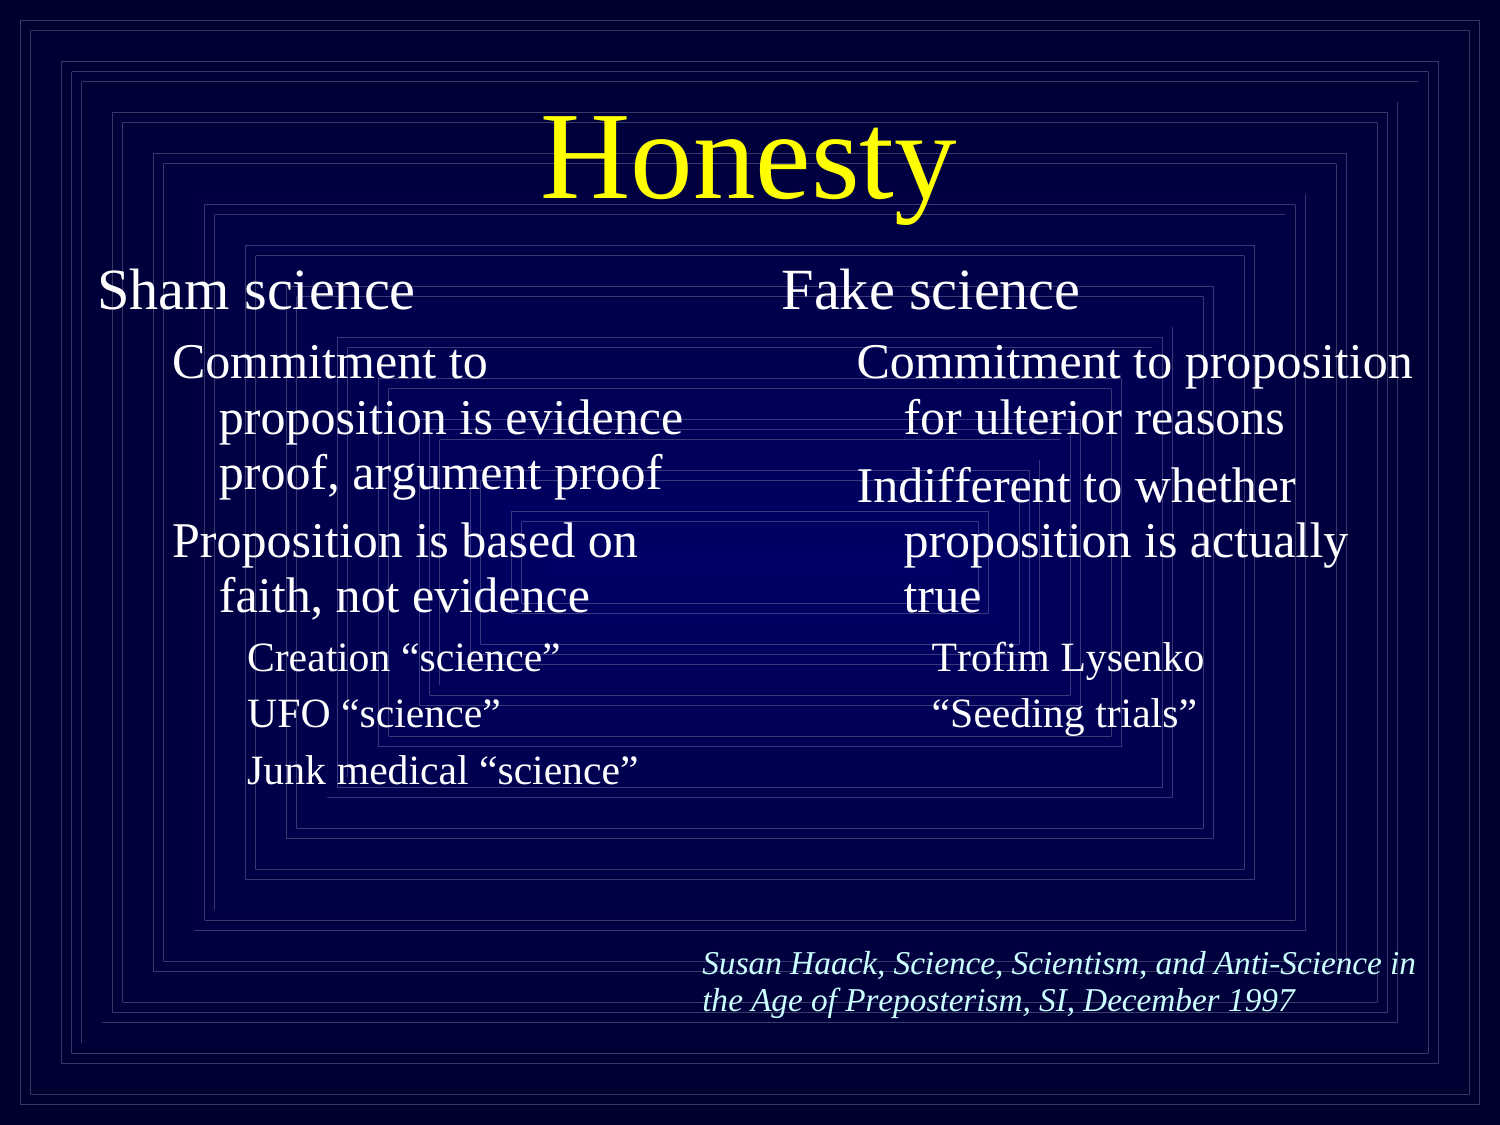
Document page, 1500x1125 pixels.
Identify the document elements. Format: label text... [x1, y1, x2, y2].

list Fake science Commitment to proposition for ulterior reasons Indifferent to whether proposition is actually true Trofim Lysenko “Seeding trials” [766, 249, 1438, 926]
list Sham science Commitment to proposition is evidence proof, argument proof Proposition is based on faith, not evidence Creation “science” UFO “science” Junk medical “science” [82, 249, 742, 1012]
text_box Susan Haack, Science, Scientism, and Anti-Science in the Age of Preposterism, SI, December 1997 [687, 937, 1464, 1027]
title Honesty [111, 62, 1387, 250]
